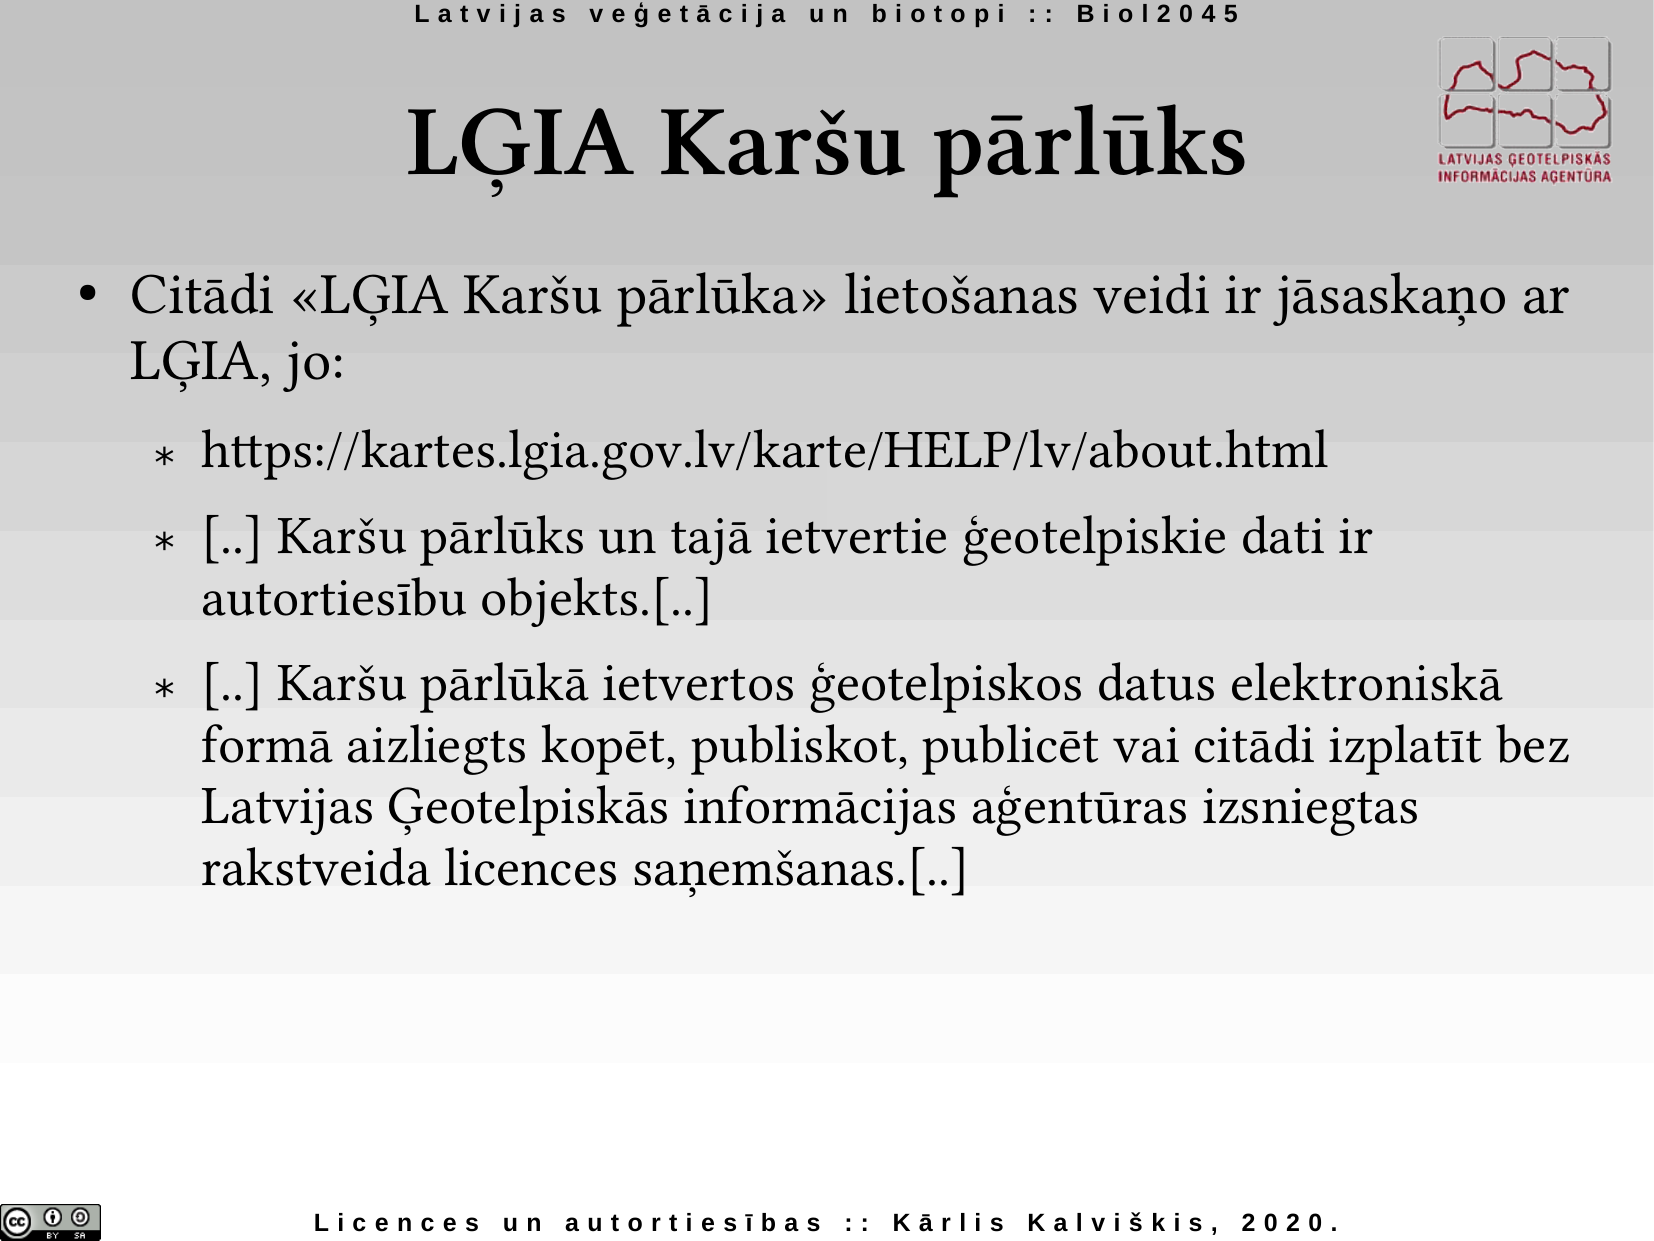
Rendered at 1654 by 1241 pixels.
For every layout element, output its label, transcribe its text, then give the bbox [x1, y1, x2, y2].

title LĢIA Karšu pārlūks [59, 37, 1596, 246]
picture [0, 0, 1654, 1241]
list Citādi «LĢIA Karšu pārlūka» lietošanas veidi ir jāsaskaņo ar LĢIA, jo: https://kartes.lgia.gov.lv/karte/HELP/lv/about.html [..] Karšu pārlūks un tajā ietvertie ģeotelpiskie dati ir autortiesību objekts.[..] [..] Karšu pārlūkā ietvertos ģeotelpiskos datus elektroniskā formā aizliegts kopēt, publiskot, publicēt vai citādi izplatīt bez Latvijas Ģeotelpiskās informācijas aģentūras izsniegtas rakstveida licences saņemšanas.[..] [59, 261, 1596, 981]
